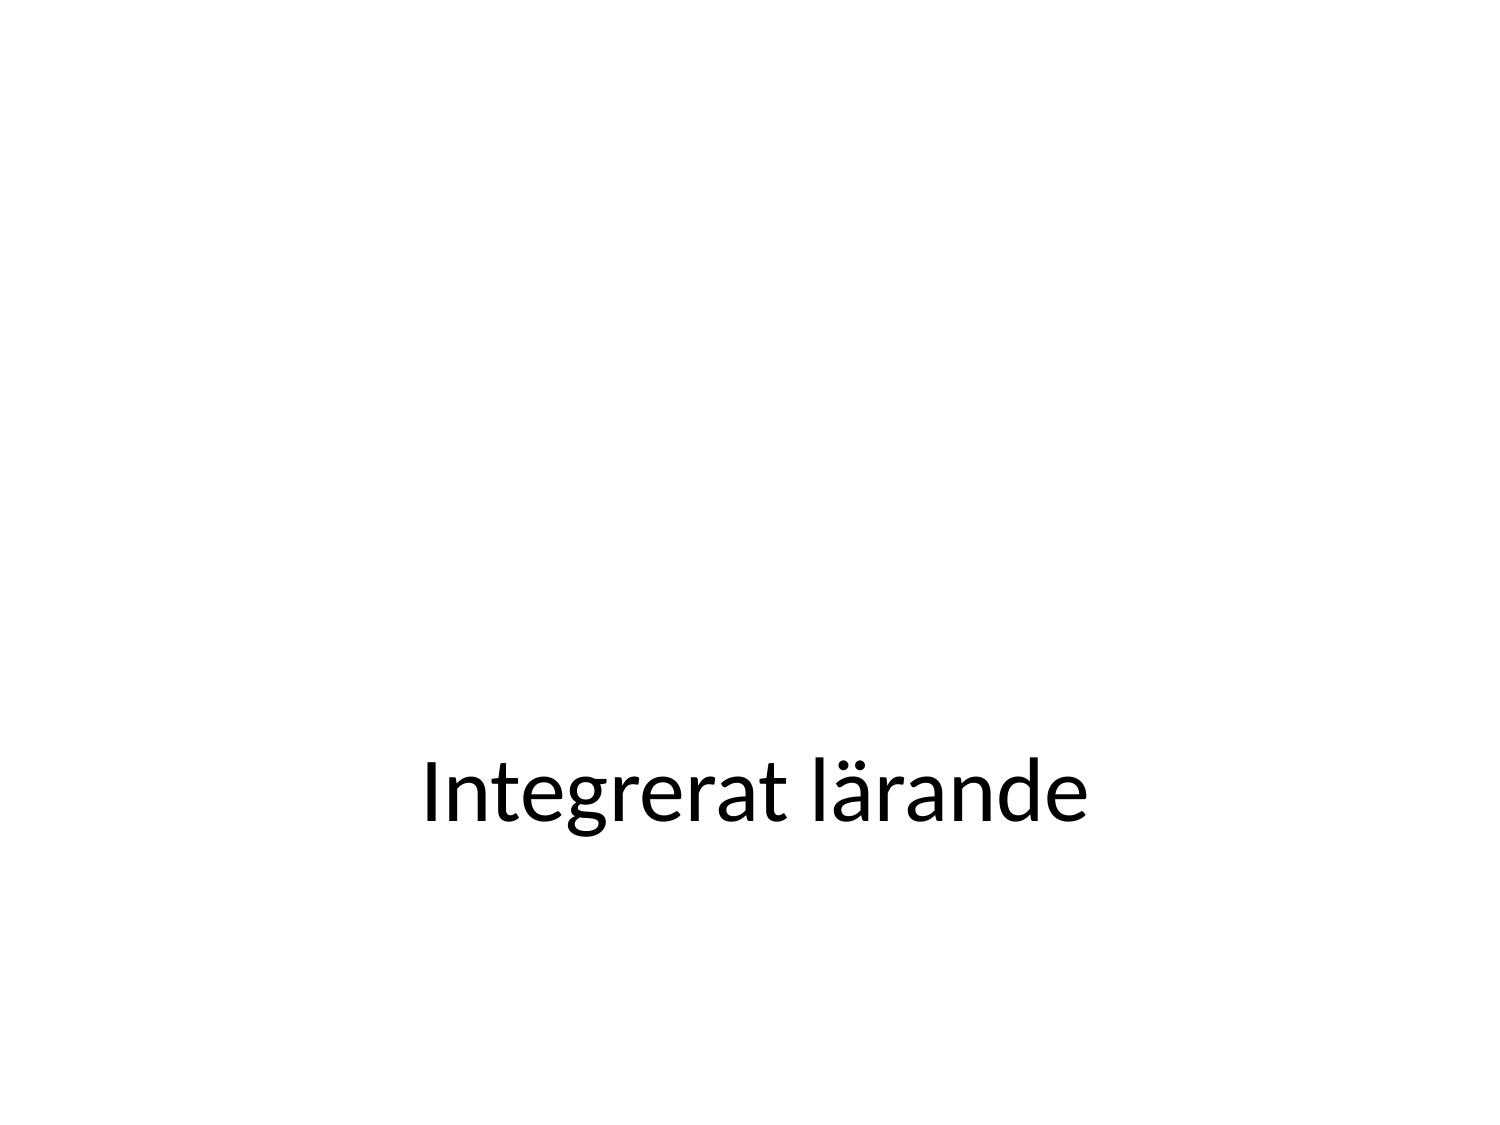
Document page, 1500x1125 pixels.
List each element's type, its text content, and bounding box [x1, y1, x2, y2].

title Integrerat lärande [118, 722, 1394, 947]
